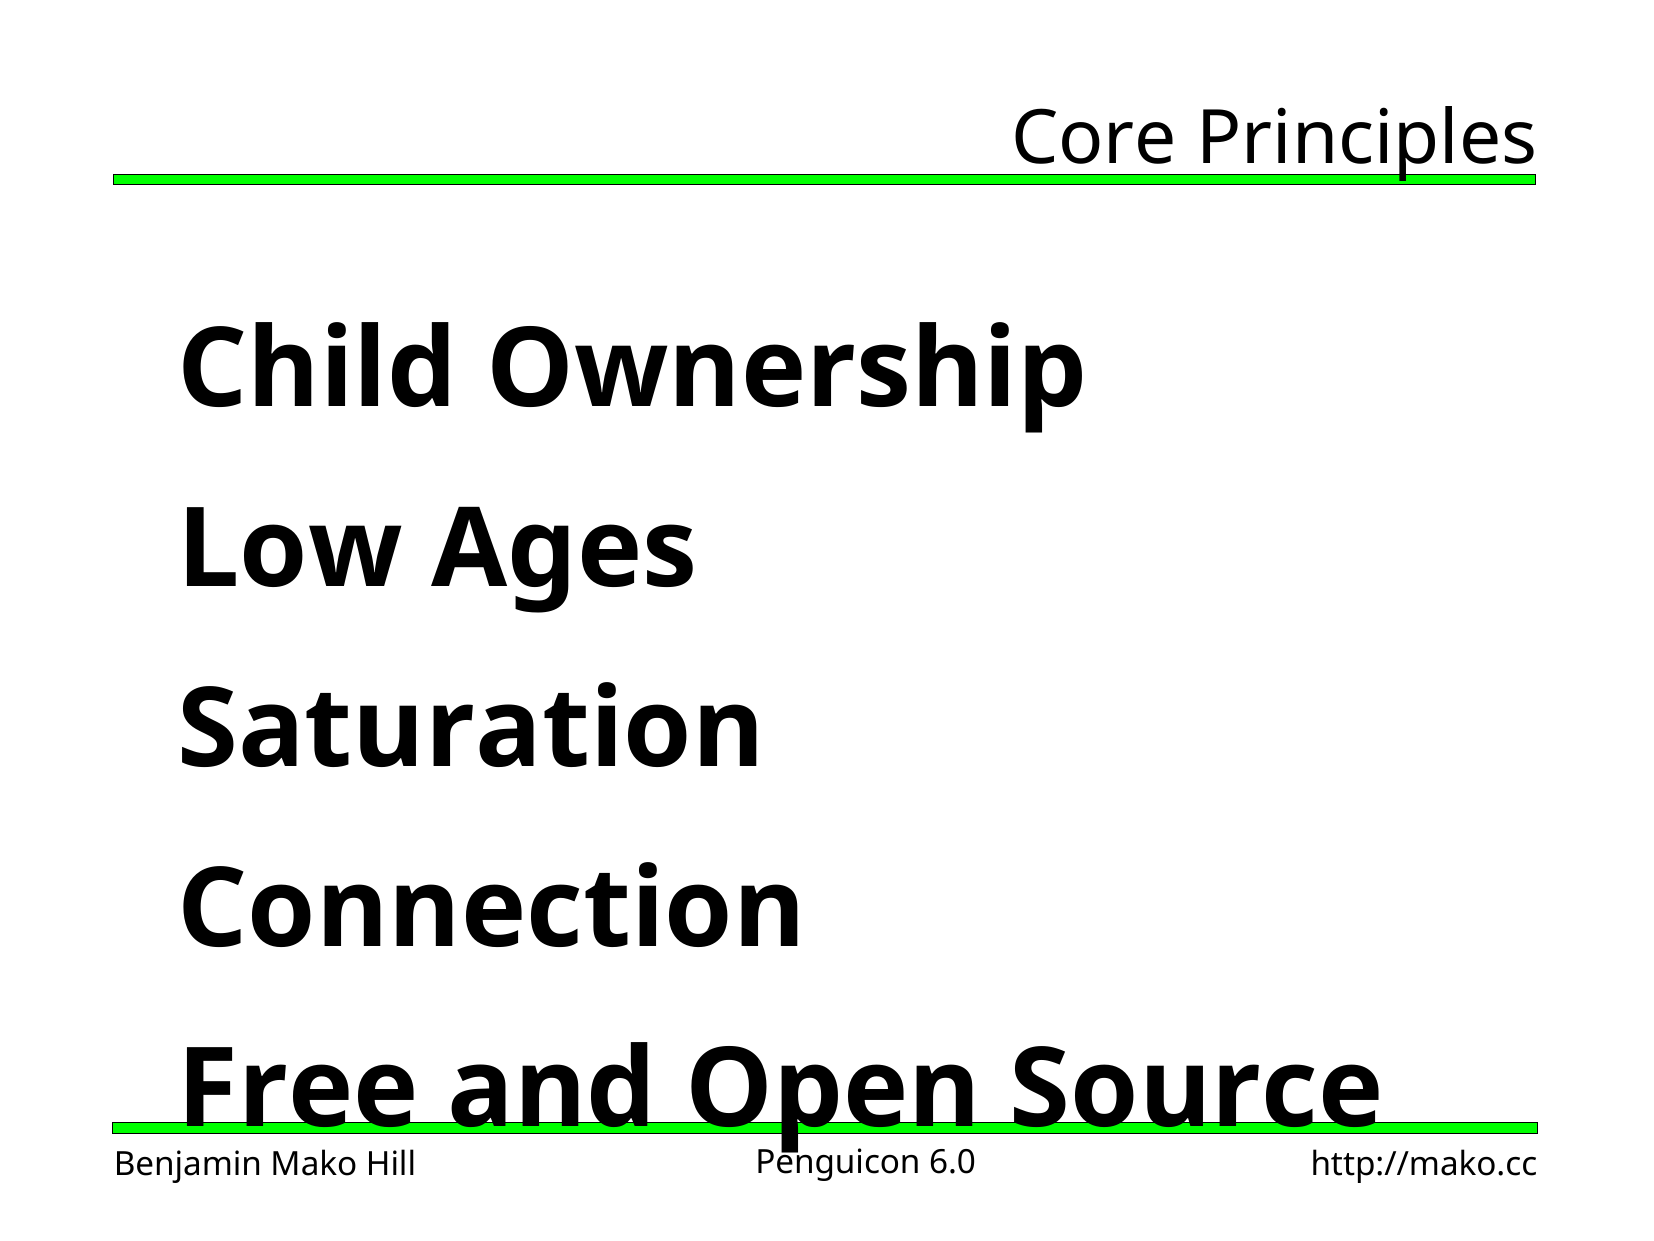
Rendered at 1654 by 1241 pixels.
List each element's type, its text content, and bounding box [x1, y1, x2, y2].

title Core Principles [125, 70, 1538, 198]
list Child Ownership Low Ages Saturation Connection Free and Open Source [141, 288, 1538, 1126]
